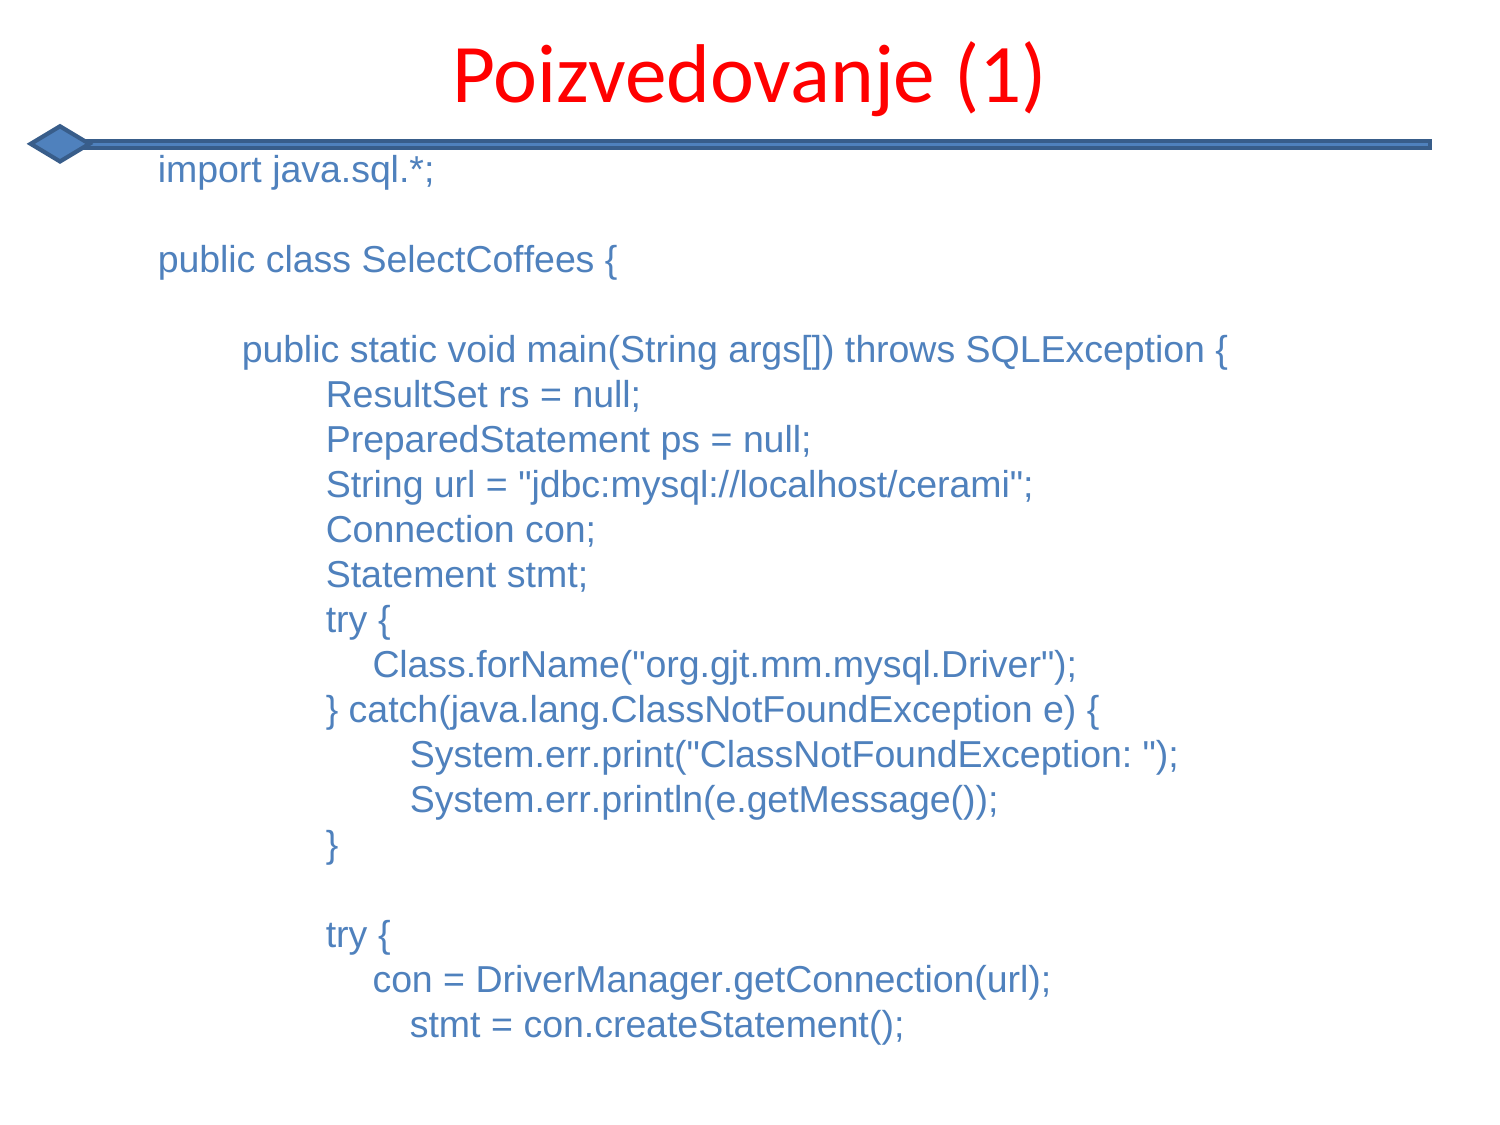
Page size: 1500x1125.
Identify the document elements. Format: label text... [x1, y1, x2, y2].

title Poizvedovanje (1) [75, 0, 1426, 138]
text_box import java.sql.*; public class SelectCoffees { public static void main(String args[]) throws SQLException { ResultSet rs = null; PreparedStatement ps = null; String url = "jdbc:mysql://localhost/cerami"; Connection con; Statement stmt; try { Class.forName("org.gjt.mm.mysql.Driver"); } catch(java.lang.ClassNotFoundException e) { System.err.print("ClassNotFoundException: "); System.err.println(e.getMessage()); } try { con = DriverManager.getConnection(url); stmt = con.createStatement(); [143, 138, 1244, 1053]
